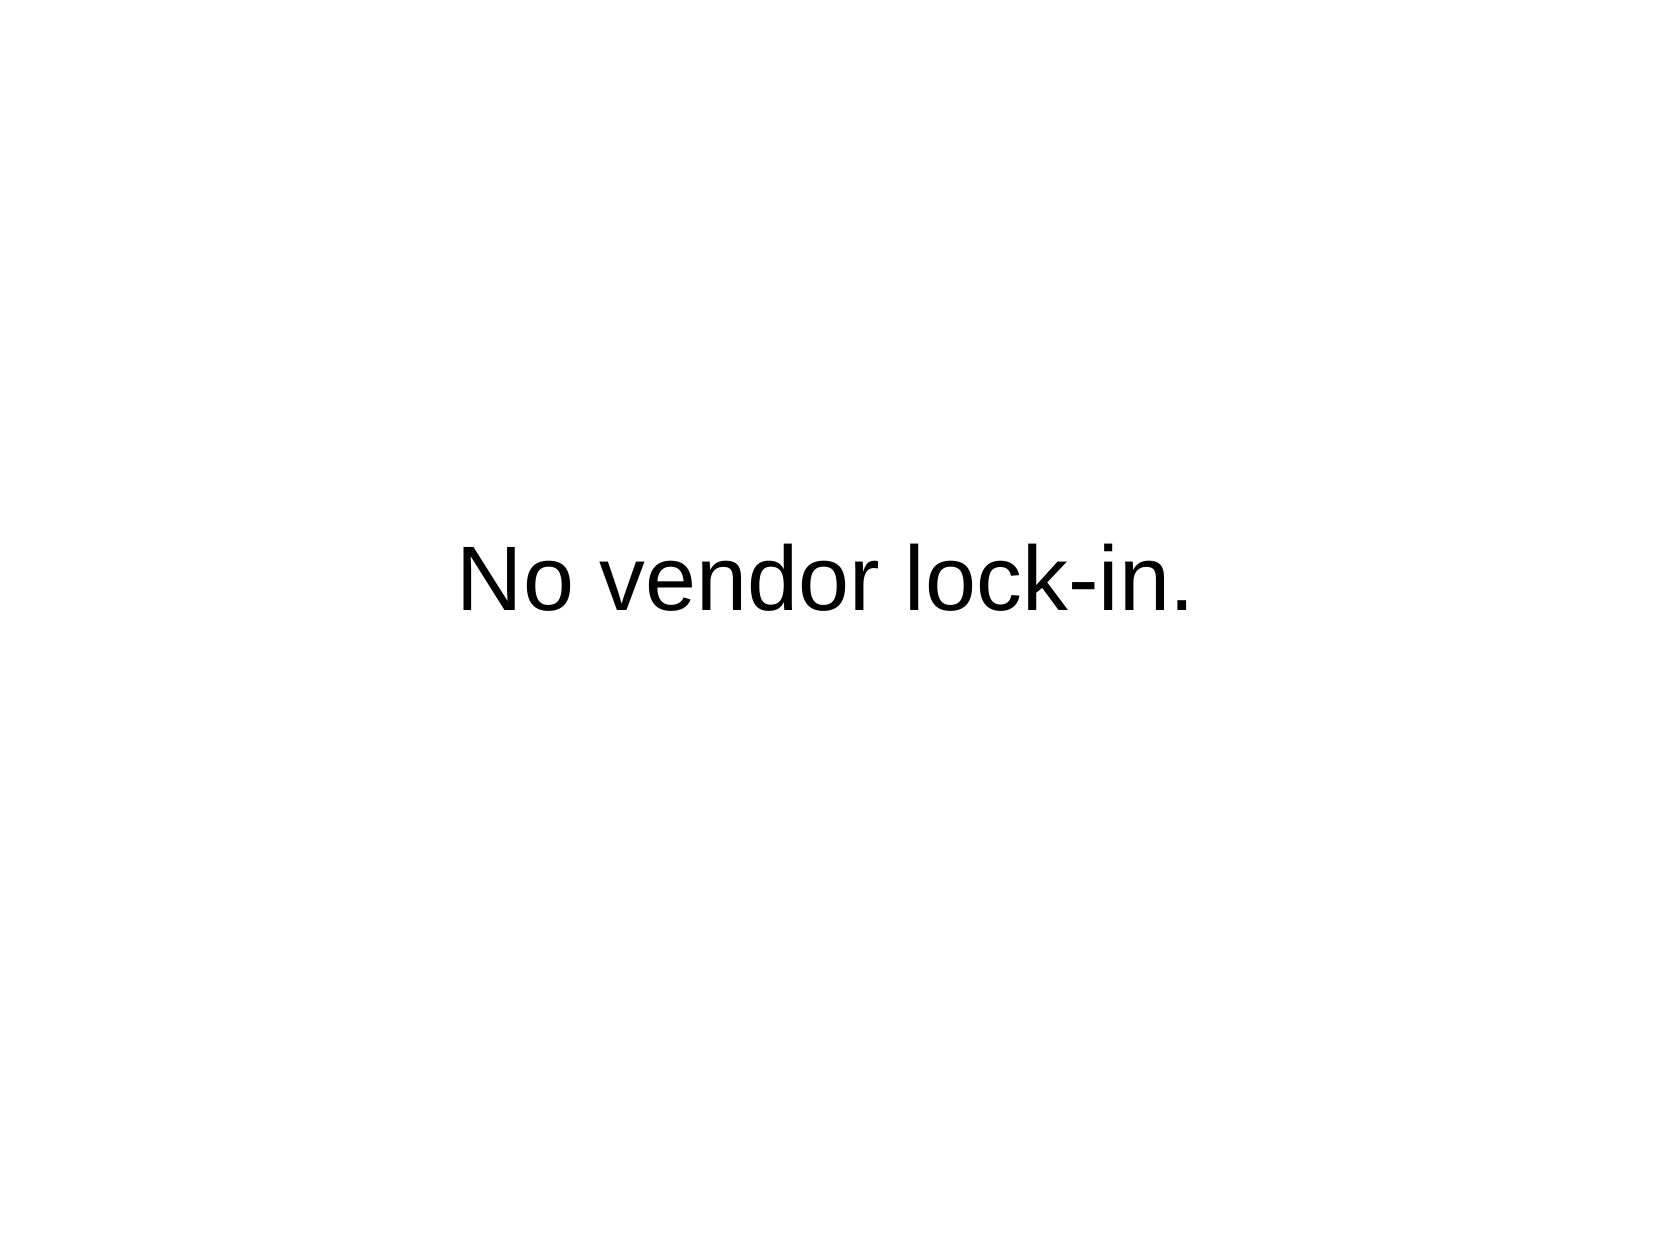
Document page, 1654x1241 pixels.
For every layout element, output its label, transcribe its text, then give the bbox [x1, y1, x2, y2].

title No vendor lock-in. [82, 56, 1571, 1102]
